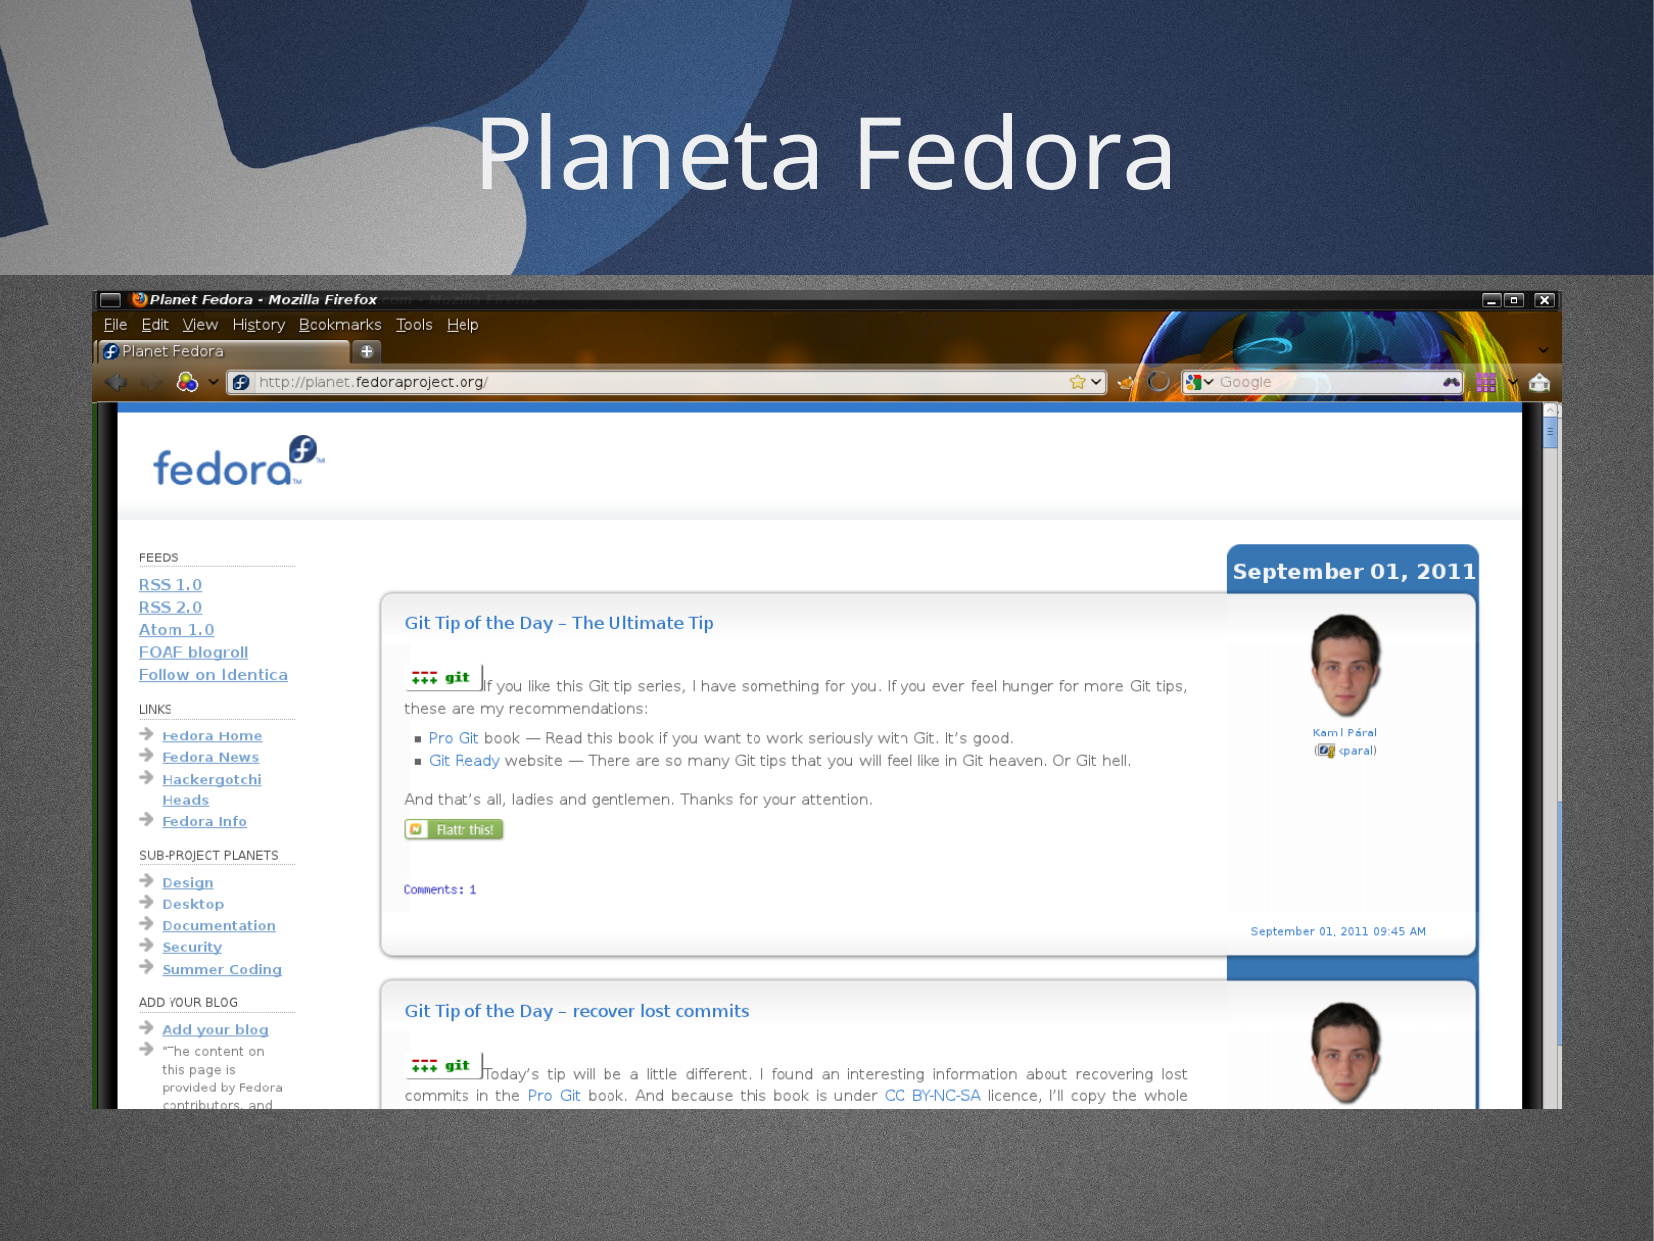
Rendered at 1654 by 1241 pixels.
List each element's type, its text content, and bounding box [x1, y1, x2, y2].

text_box Planeta Fedora [82, 49, 1571, 257]
picture [0, 0, 1654, 1241]
